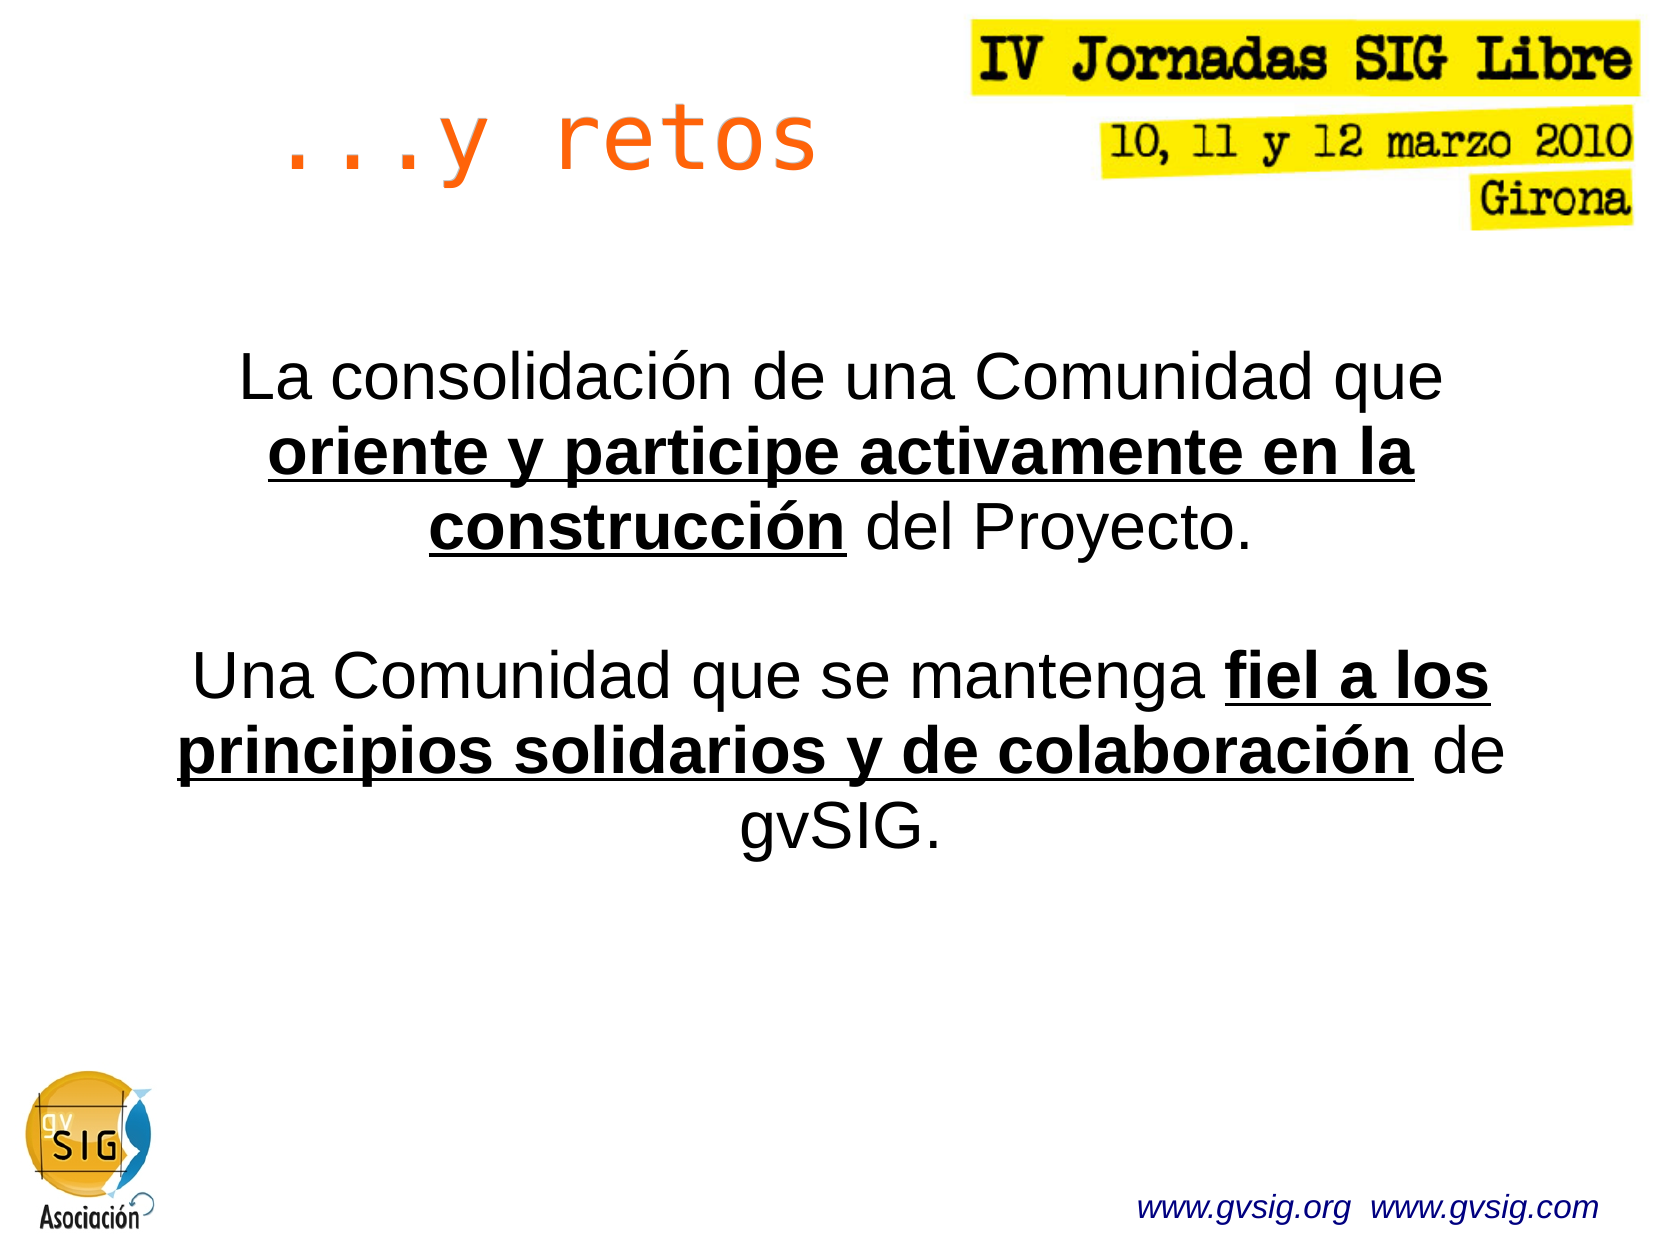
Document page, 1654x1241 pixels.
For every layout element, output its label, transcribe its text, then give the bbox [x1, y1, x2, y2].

picture [0, 1062, 178, 1241]
text_box ...y retos [0, 77, 1253, 199]
picture [956, 0, 1654, 276]
text_box La consolidación de una Comunidad que oriente y participe activamente en la construcción del Proyecto. Una Comunidad que se mantenga fiel a los principios solidarios y de colaboración de gvSIG. [147, 332, 1536, 1023]
